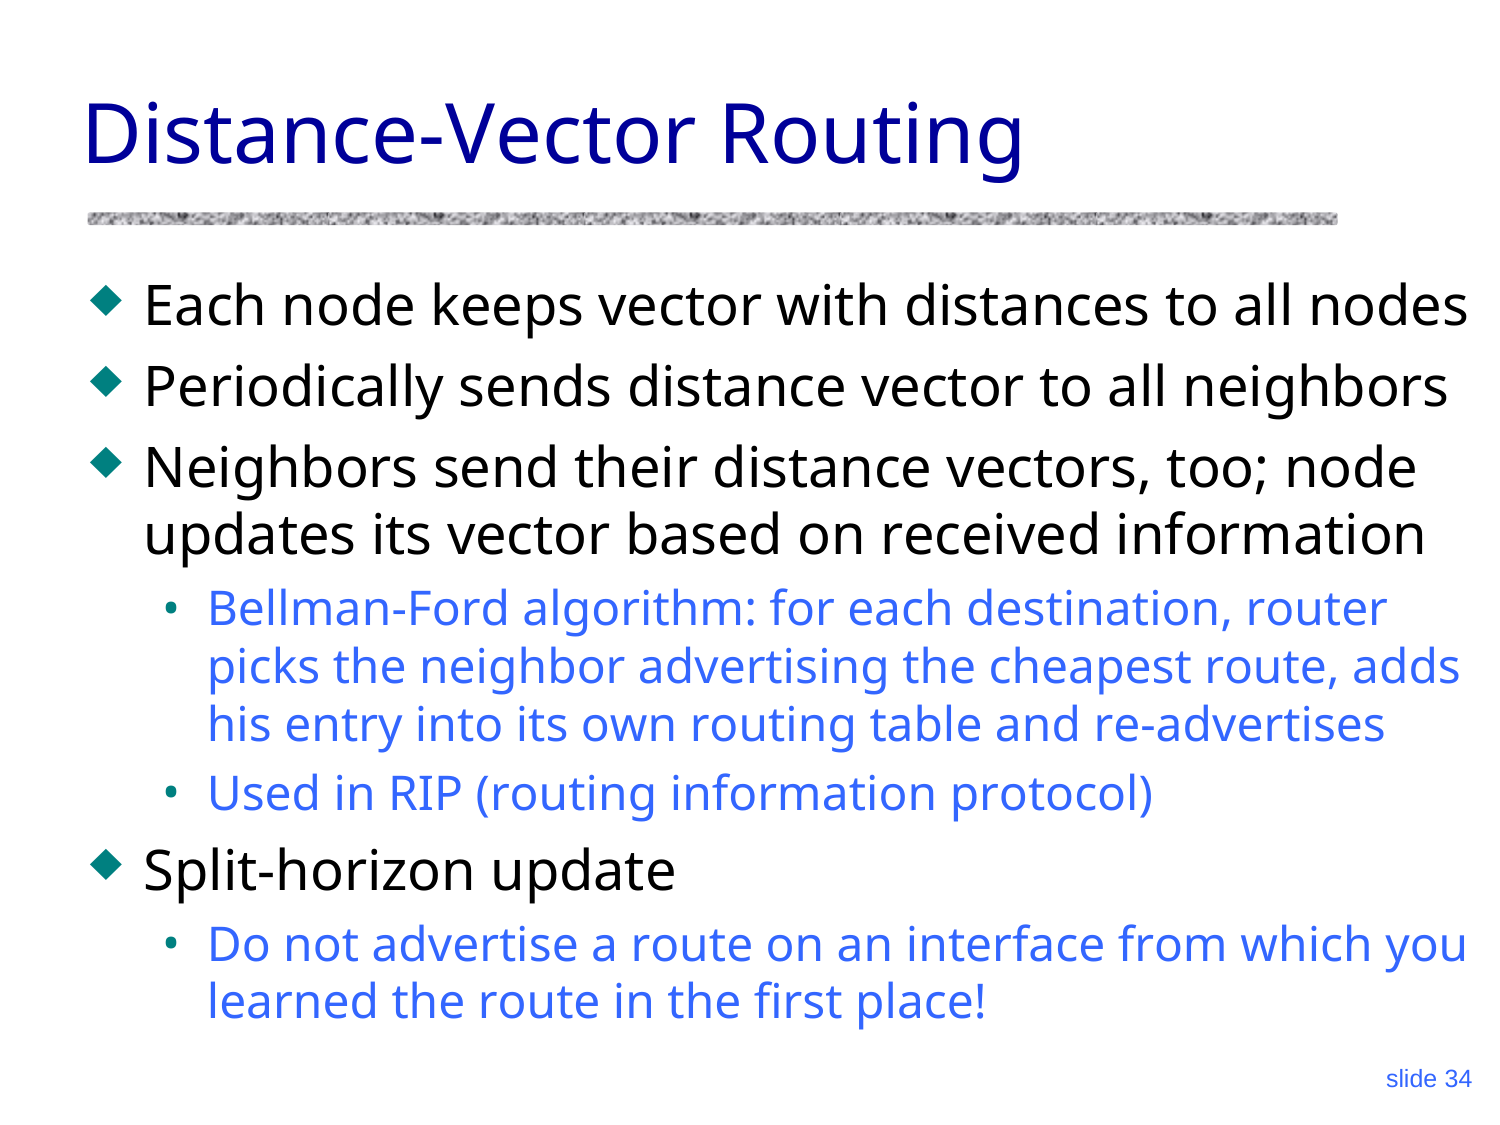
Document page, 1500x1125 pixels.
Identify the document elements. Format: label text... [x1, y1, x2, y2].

title Distance-Vector Routing [66, 37, 1425, 188]
picture [87, 212, 1338, 226]
list Each node keeps vector with distances to all nodes Periodically sends distance vector to all neighbors Neighbors send their distance vectors, too; node updates its vector based on received information Bellman-Ford algorithm: for each destination, router picks the neighbor advertising the cheapest route, adds his entry into its own routing table and re-advertises Used in RIP (routing information protocol) Split-horizon update Do not advertise a route on an interface from which you learned the route in the first place! [75, 262, 1500, 1101]
